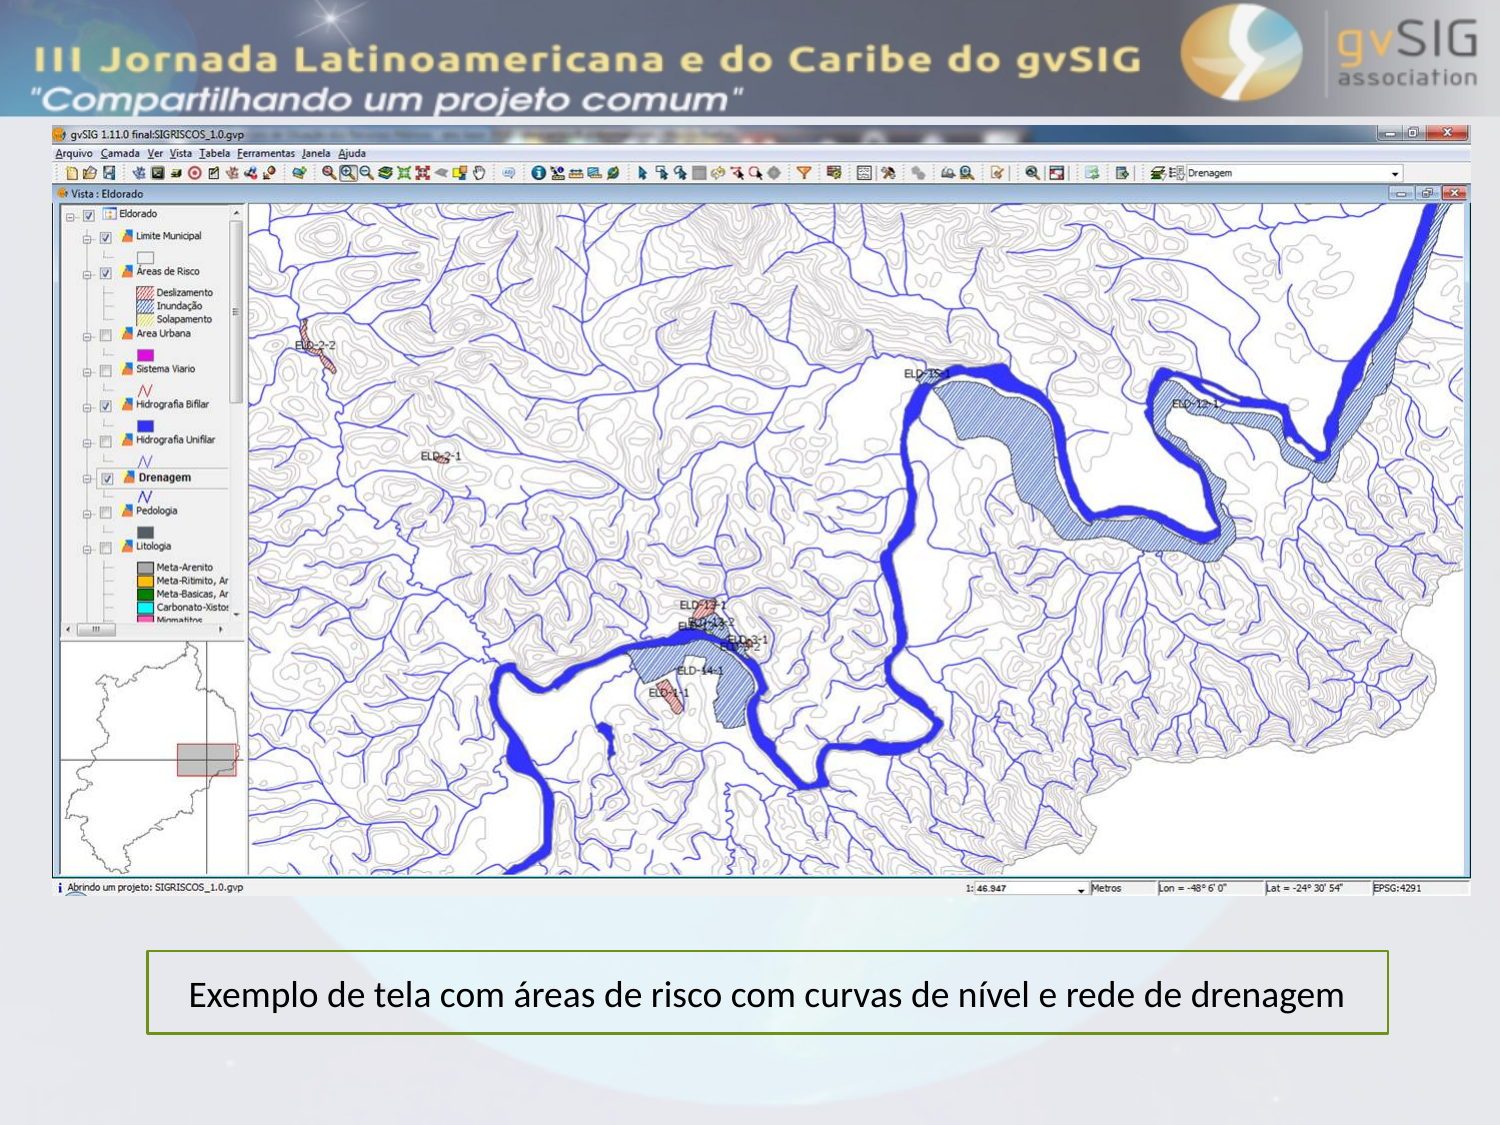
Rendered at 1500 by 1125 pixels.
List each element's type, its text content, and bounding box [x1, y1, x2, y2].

picture [0, 0, 1500, 1125]
text_box Exemplo de tela com áreas de risco com curvas de nível e rede de drenagem [148, 951, 1388, 1034]
